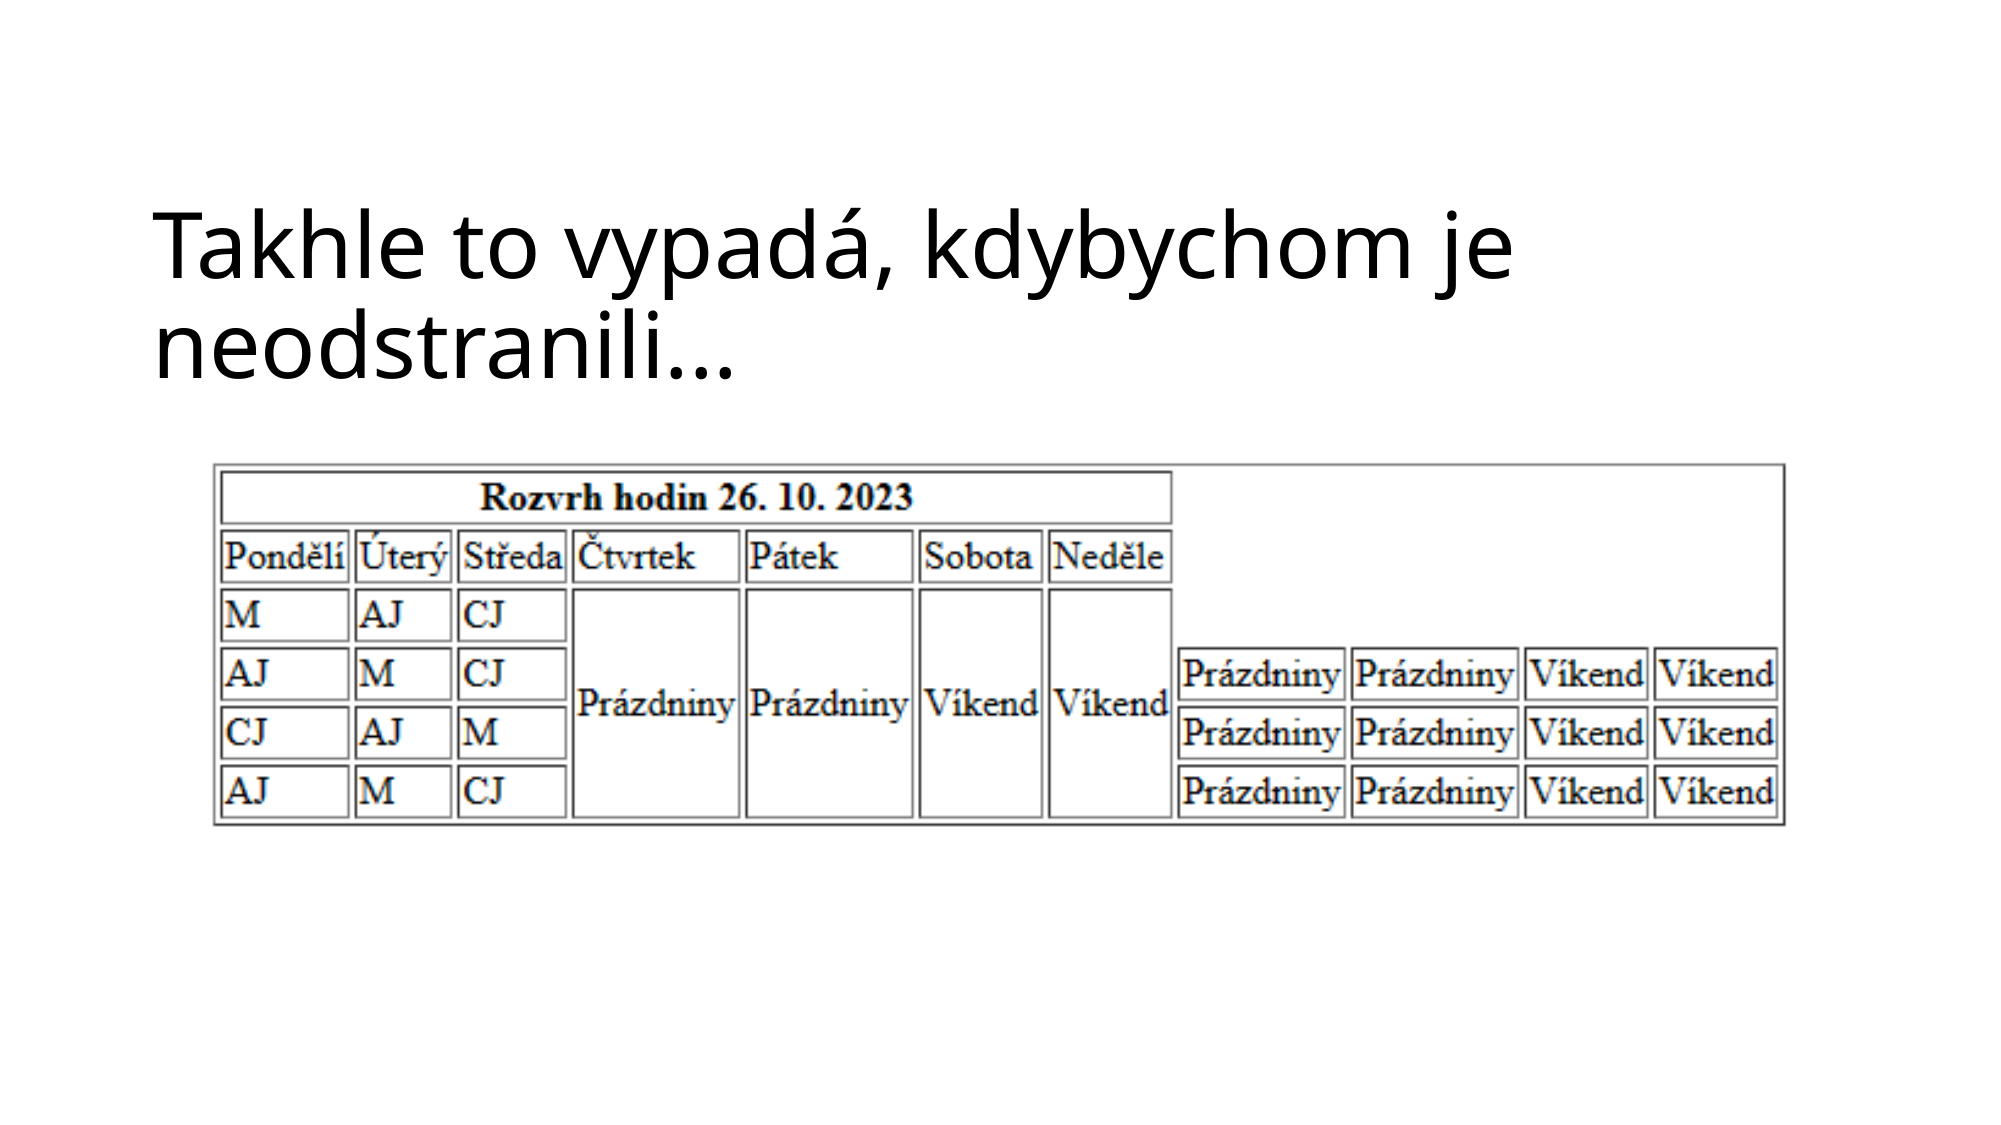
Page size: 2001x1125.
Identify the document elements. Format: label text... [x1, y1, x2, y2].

picture [204, 447, 1796, 834]
title Takhle to vypadá, kdybychom je neodstranili... [137, 190, 1863, 408]
